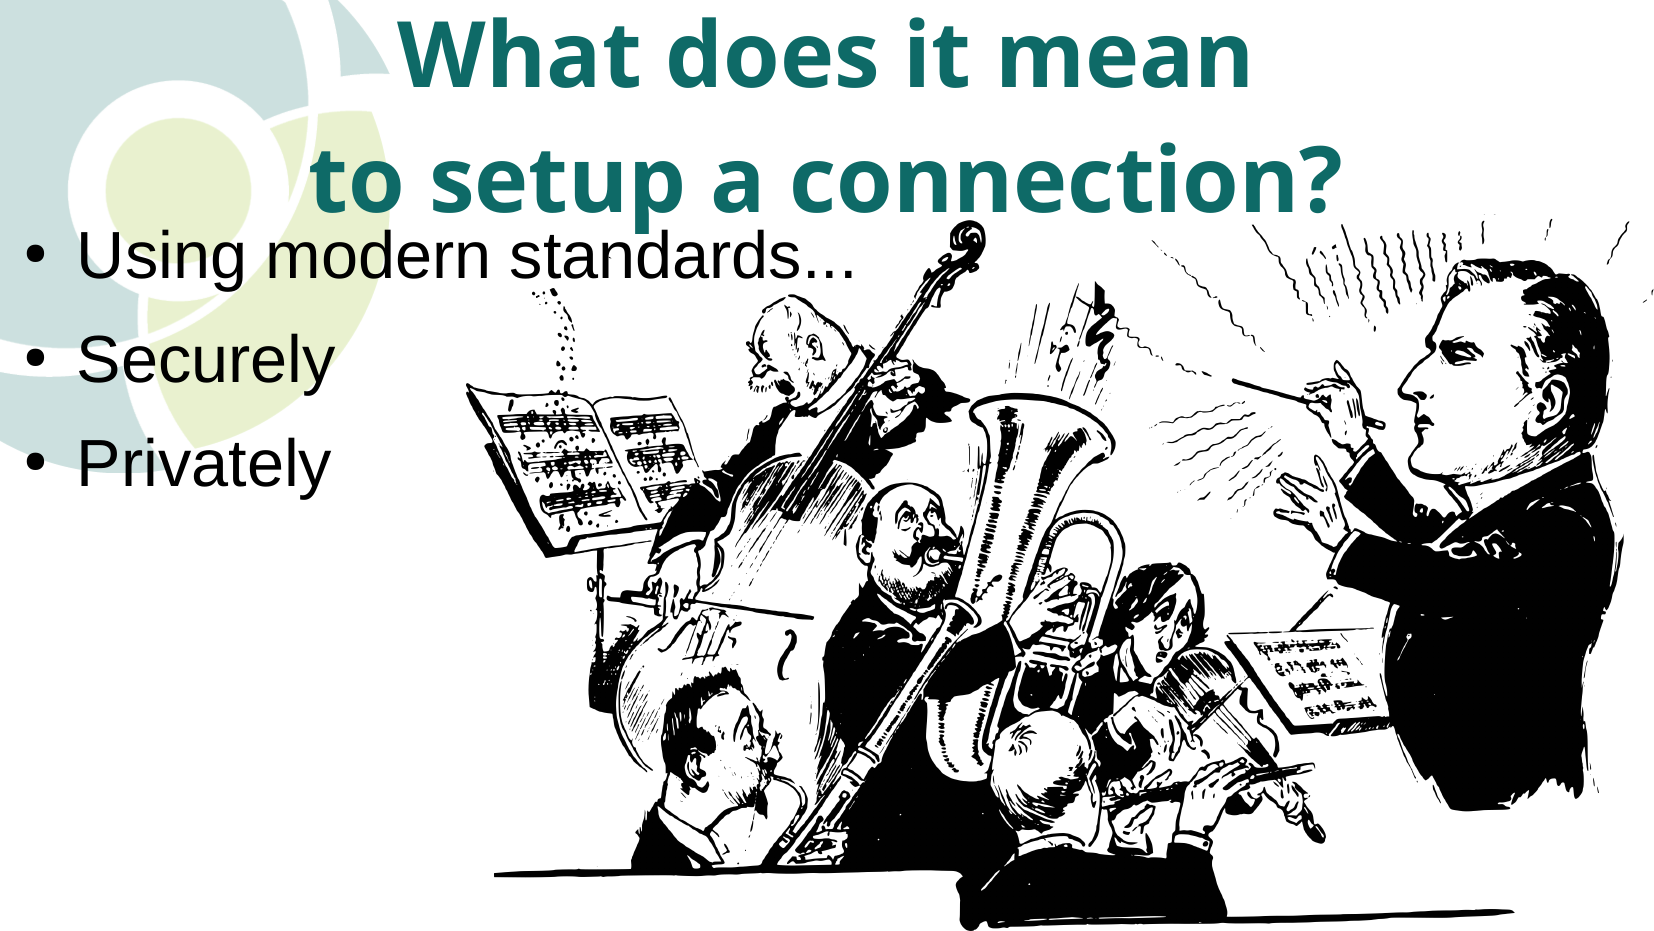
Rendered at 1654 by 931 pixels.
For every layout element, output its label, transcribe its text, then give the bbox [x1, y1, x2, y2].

picture [466, 214, 1654, 931]
title What does it mean to setup a connection? [82, 8, 1571, 217]
list Using modern standards... Securely Privately [5, 217, 1577, 758]
